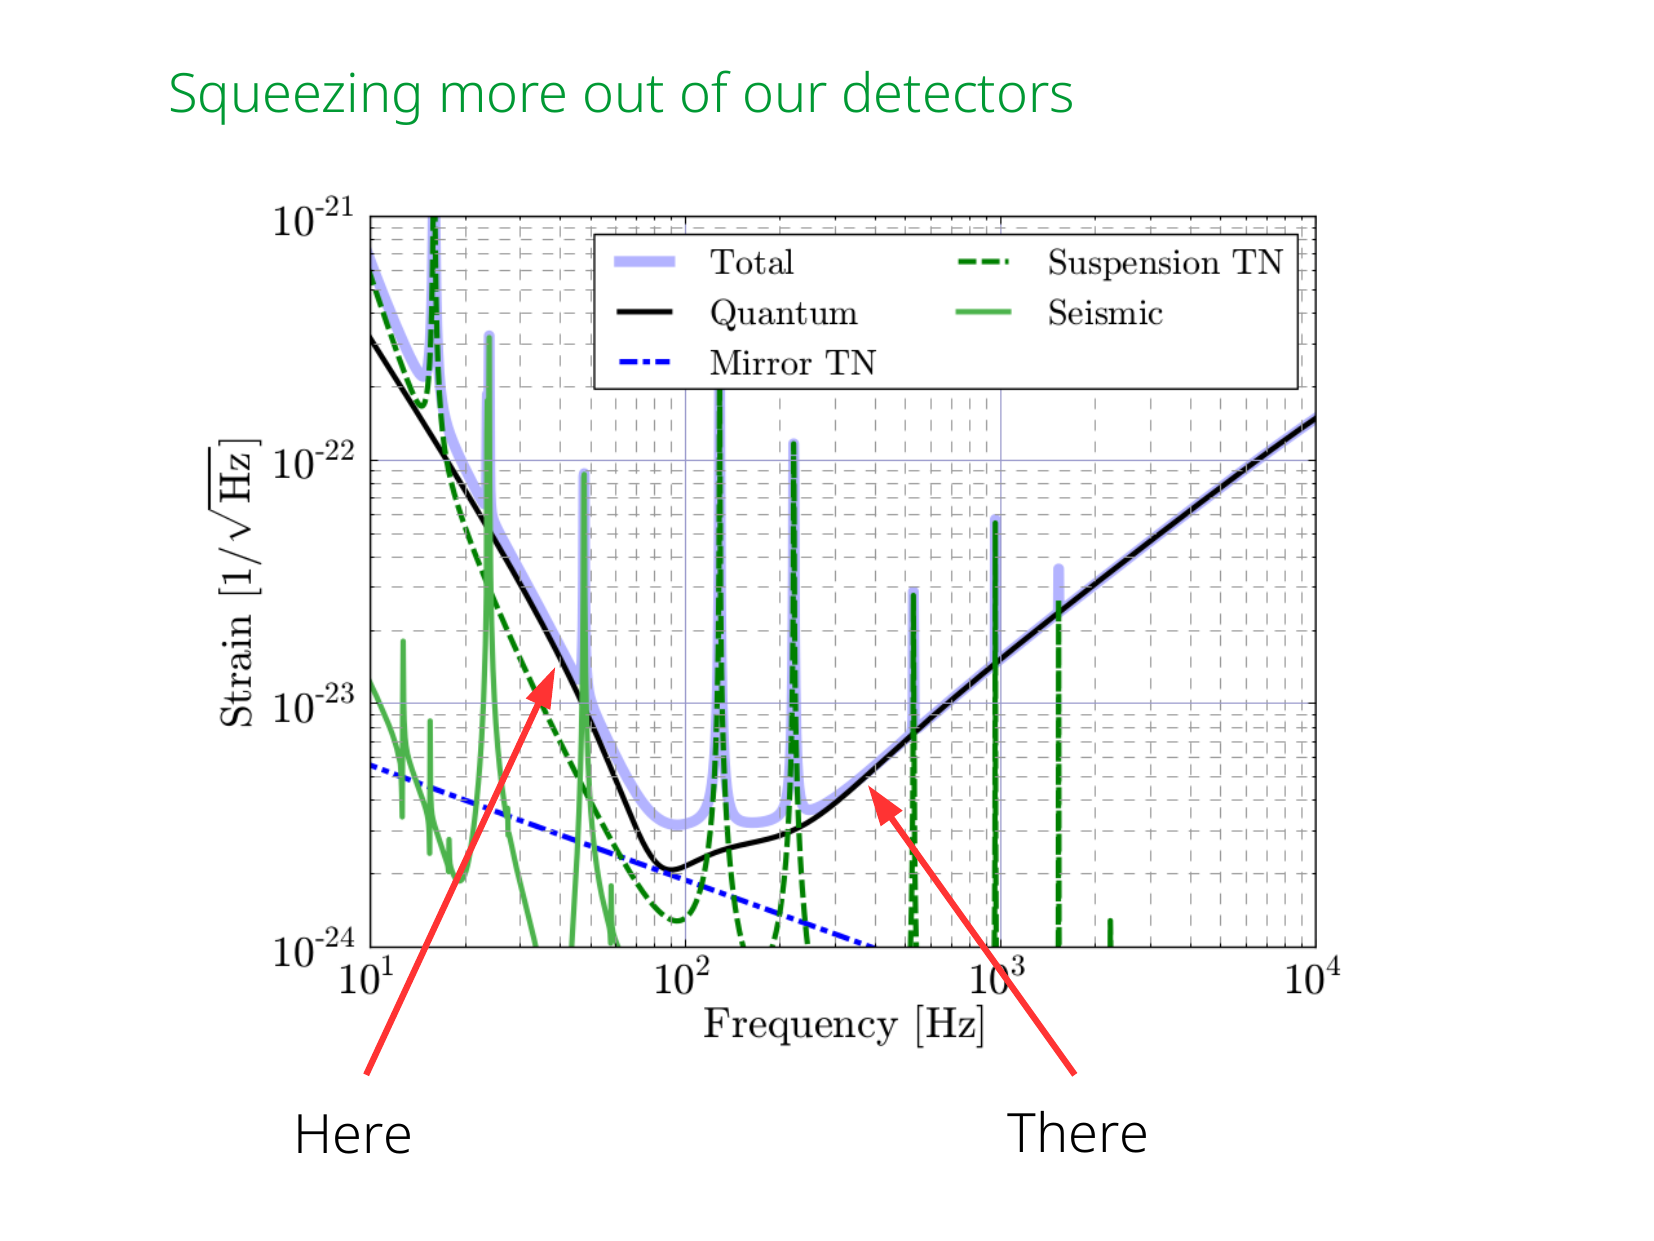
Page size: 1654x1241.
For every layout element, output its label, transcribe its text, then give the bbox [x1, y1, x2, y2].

text_box Squeezing more out of our detectors [153, 47, 1186, 130]
picture [194, 159, 1357, 1063]
text_box There [993, 1086, 1194, 1174]
text_box Here [278, 1088, 449, 1176]
